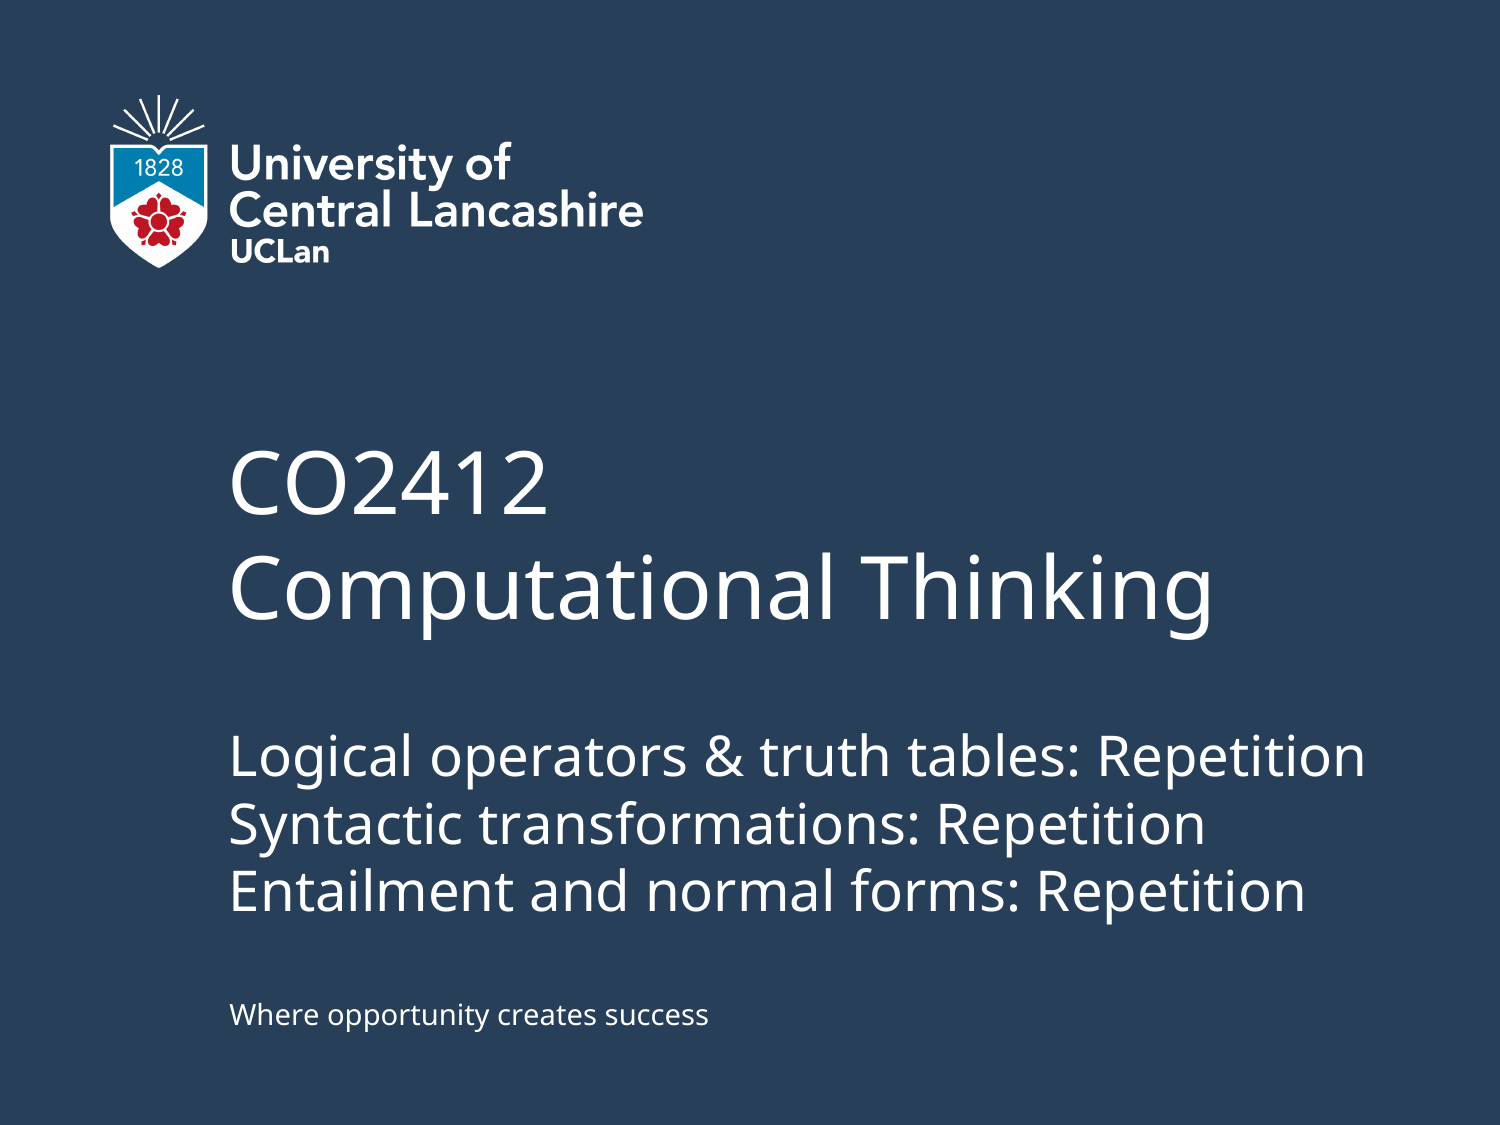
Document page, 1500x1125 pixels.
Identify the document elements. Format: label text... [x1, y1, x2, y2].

text_box Logical operators & truth tables: Repetition Syntactic transformations: Repetition Entailment and normal forms: Repetition [213, 701, 1415, 943]
picture [110, 95, 643, 268]
text_box CO2412 Computational Thinking [212, 411, 1341, 653]
